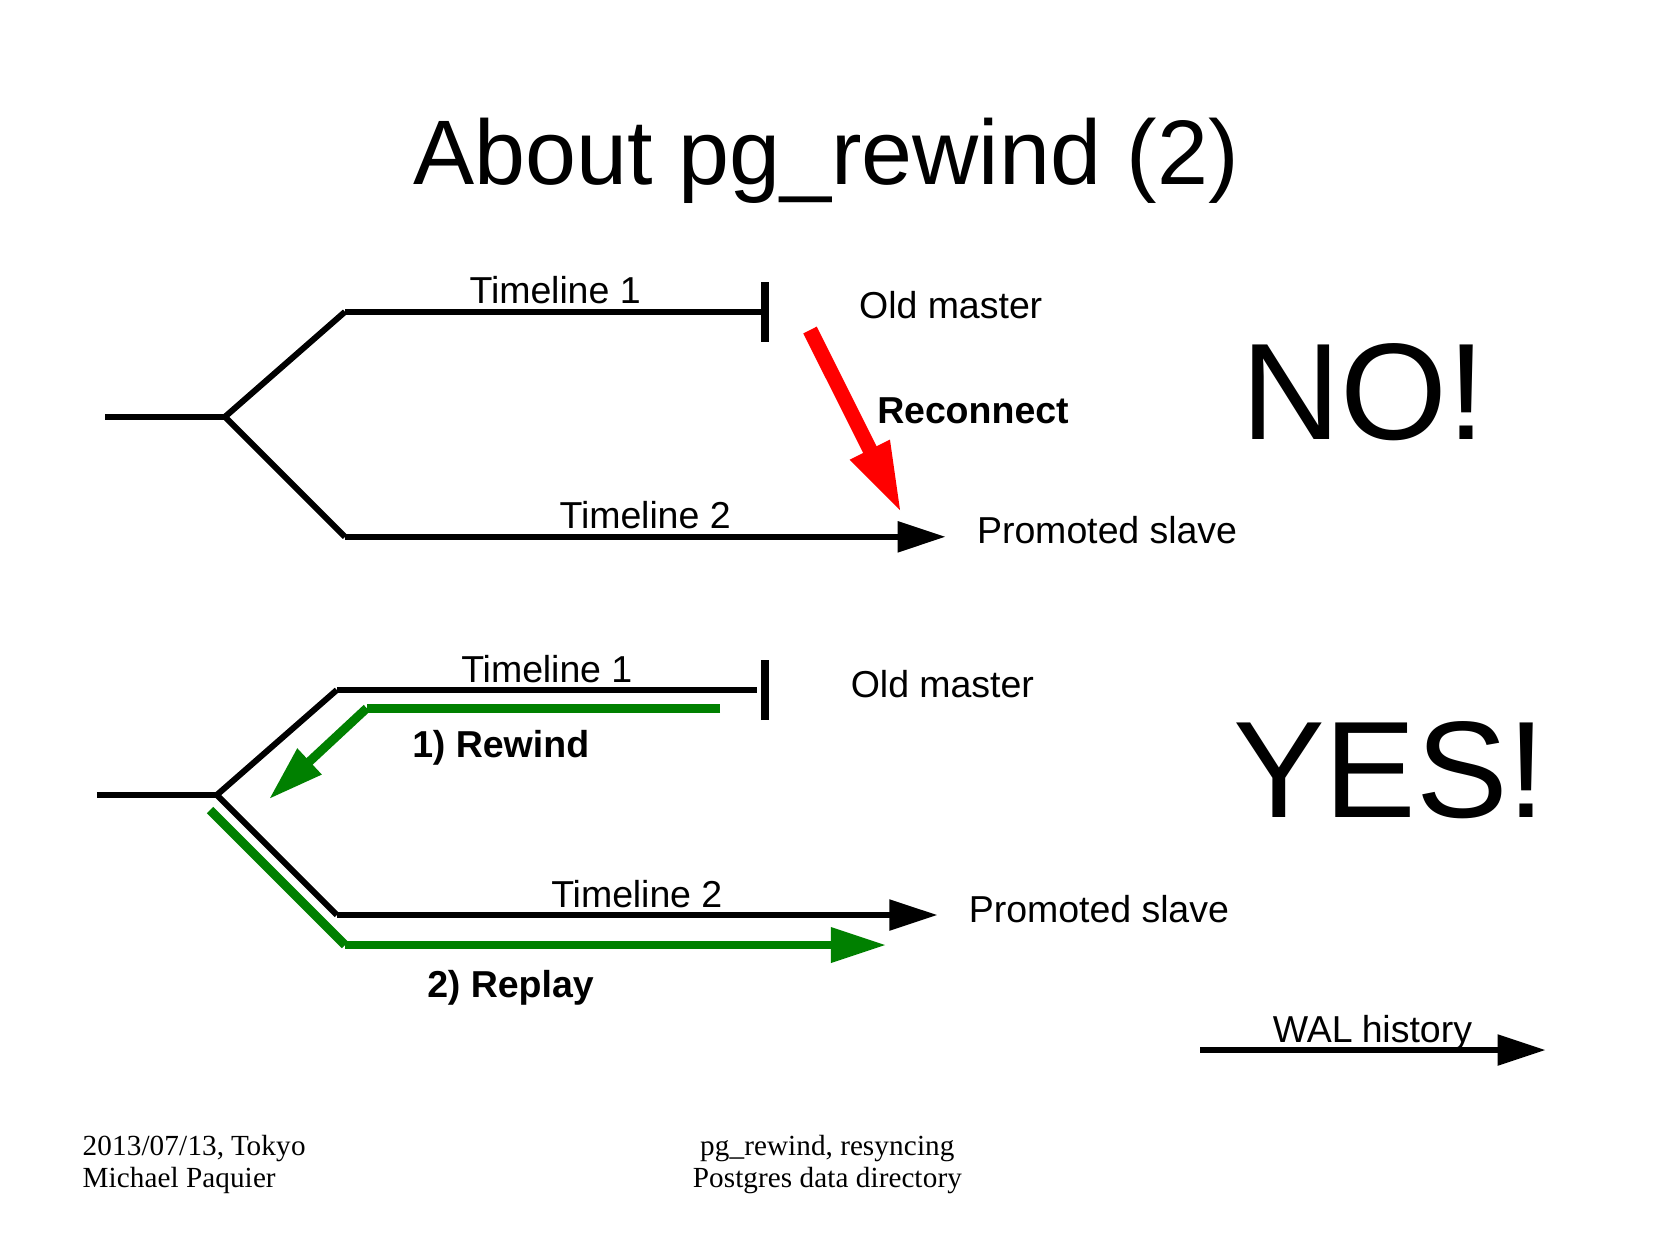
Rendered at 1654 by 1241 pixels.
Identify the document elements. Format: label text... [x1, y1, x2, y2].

text_box Promoted slave [954, 495, 1261, 567]
text_box 2) Replay [405, 948, 617, 1021]
title About pg_rewind (2) [82, 49, 1571, 257]
text_box 1) Rewind [390, 708, 612, 781]
text_box Old master [828, 648, 1057, 721]
text_box Promoted slave [946, 873, 1252, 946]
text_box Reconnect [855, 375, 1092, 447]
text_box Old master [836, 270, 1066, 342]
text_box YES! [1210, 678, 1569, 862]
text_box NO! [1219, 300, 1509, 484]
